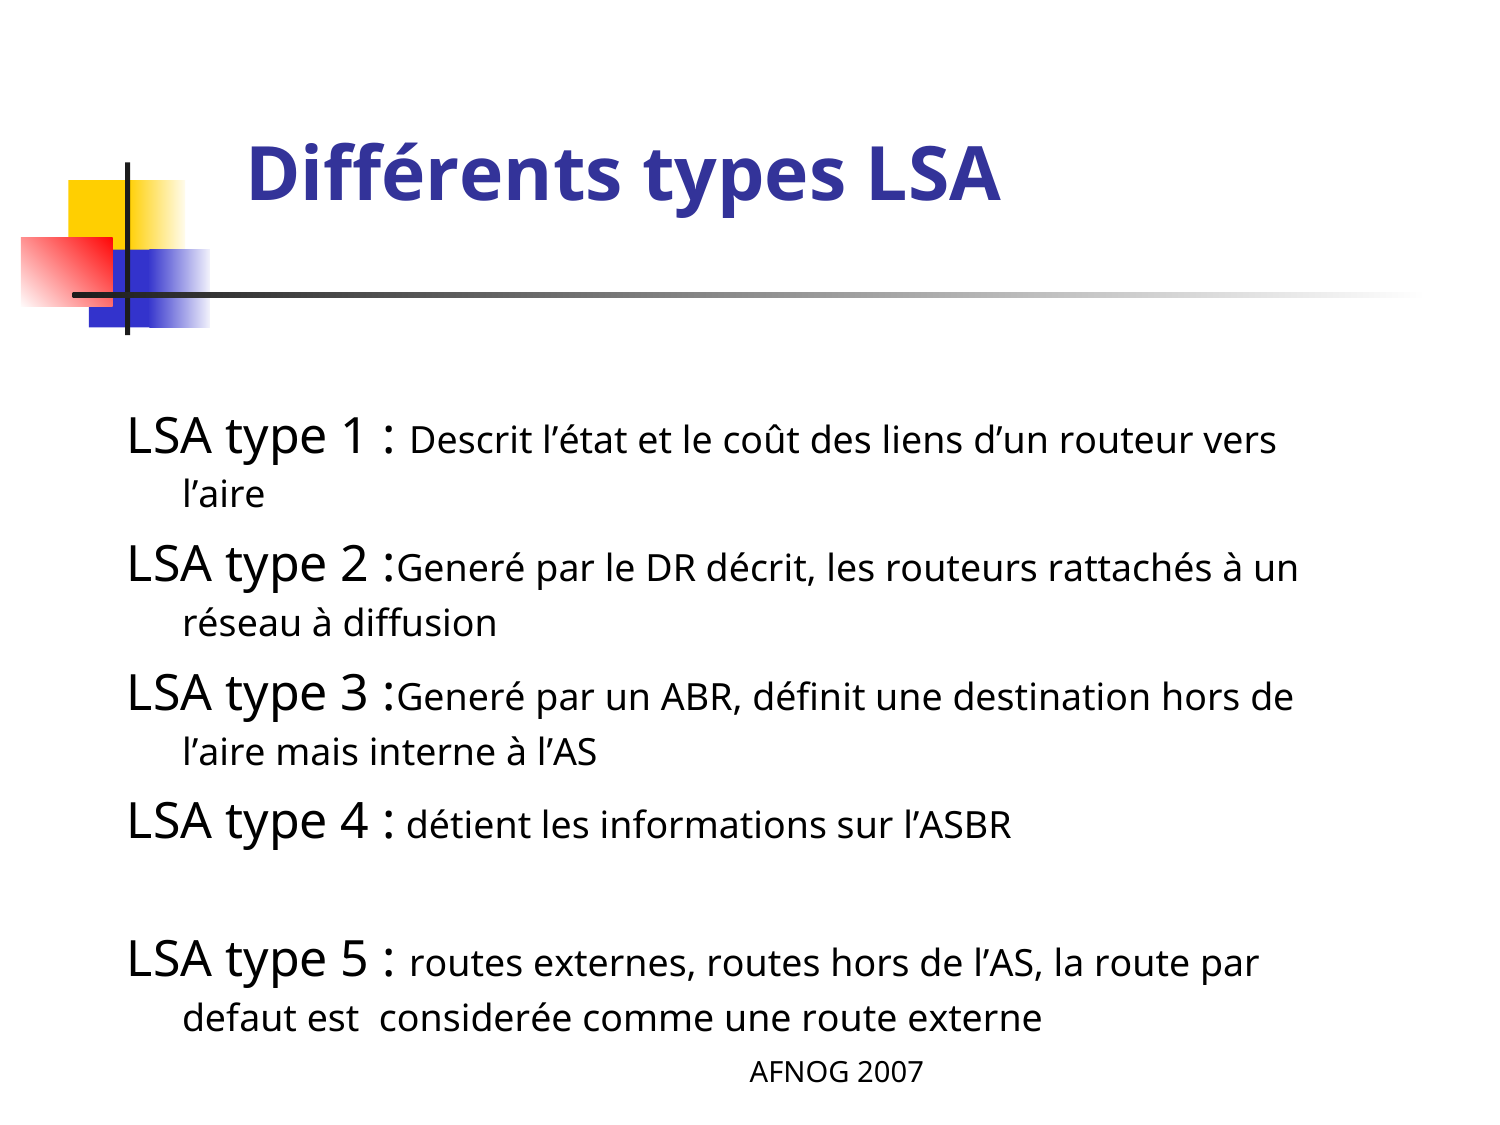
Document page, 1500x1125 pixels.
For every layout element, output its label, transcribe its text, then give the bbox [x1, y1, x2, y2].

list LSA type 1 : Descrit l’état et le coût des liens d’un routeur vers l’aire LSA type 2 :Generé par le DR décrit, les routeurs rattachés à un réseau à diffusion LSA type 3 :Generé par un ABR, définit une destination hors de l’aire mais interne à l’AS LSA type 4 : détient les informations sur l’ASBR LSA type 5 : routes externes, routes hors de l’AS, la route par defaut est considerée comme une route externe [112, 314, 1347, 1080]
title Différents types LSA [230, 95, 1306, 231]
